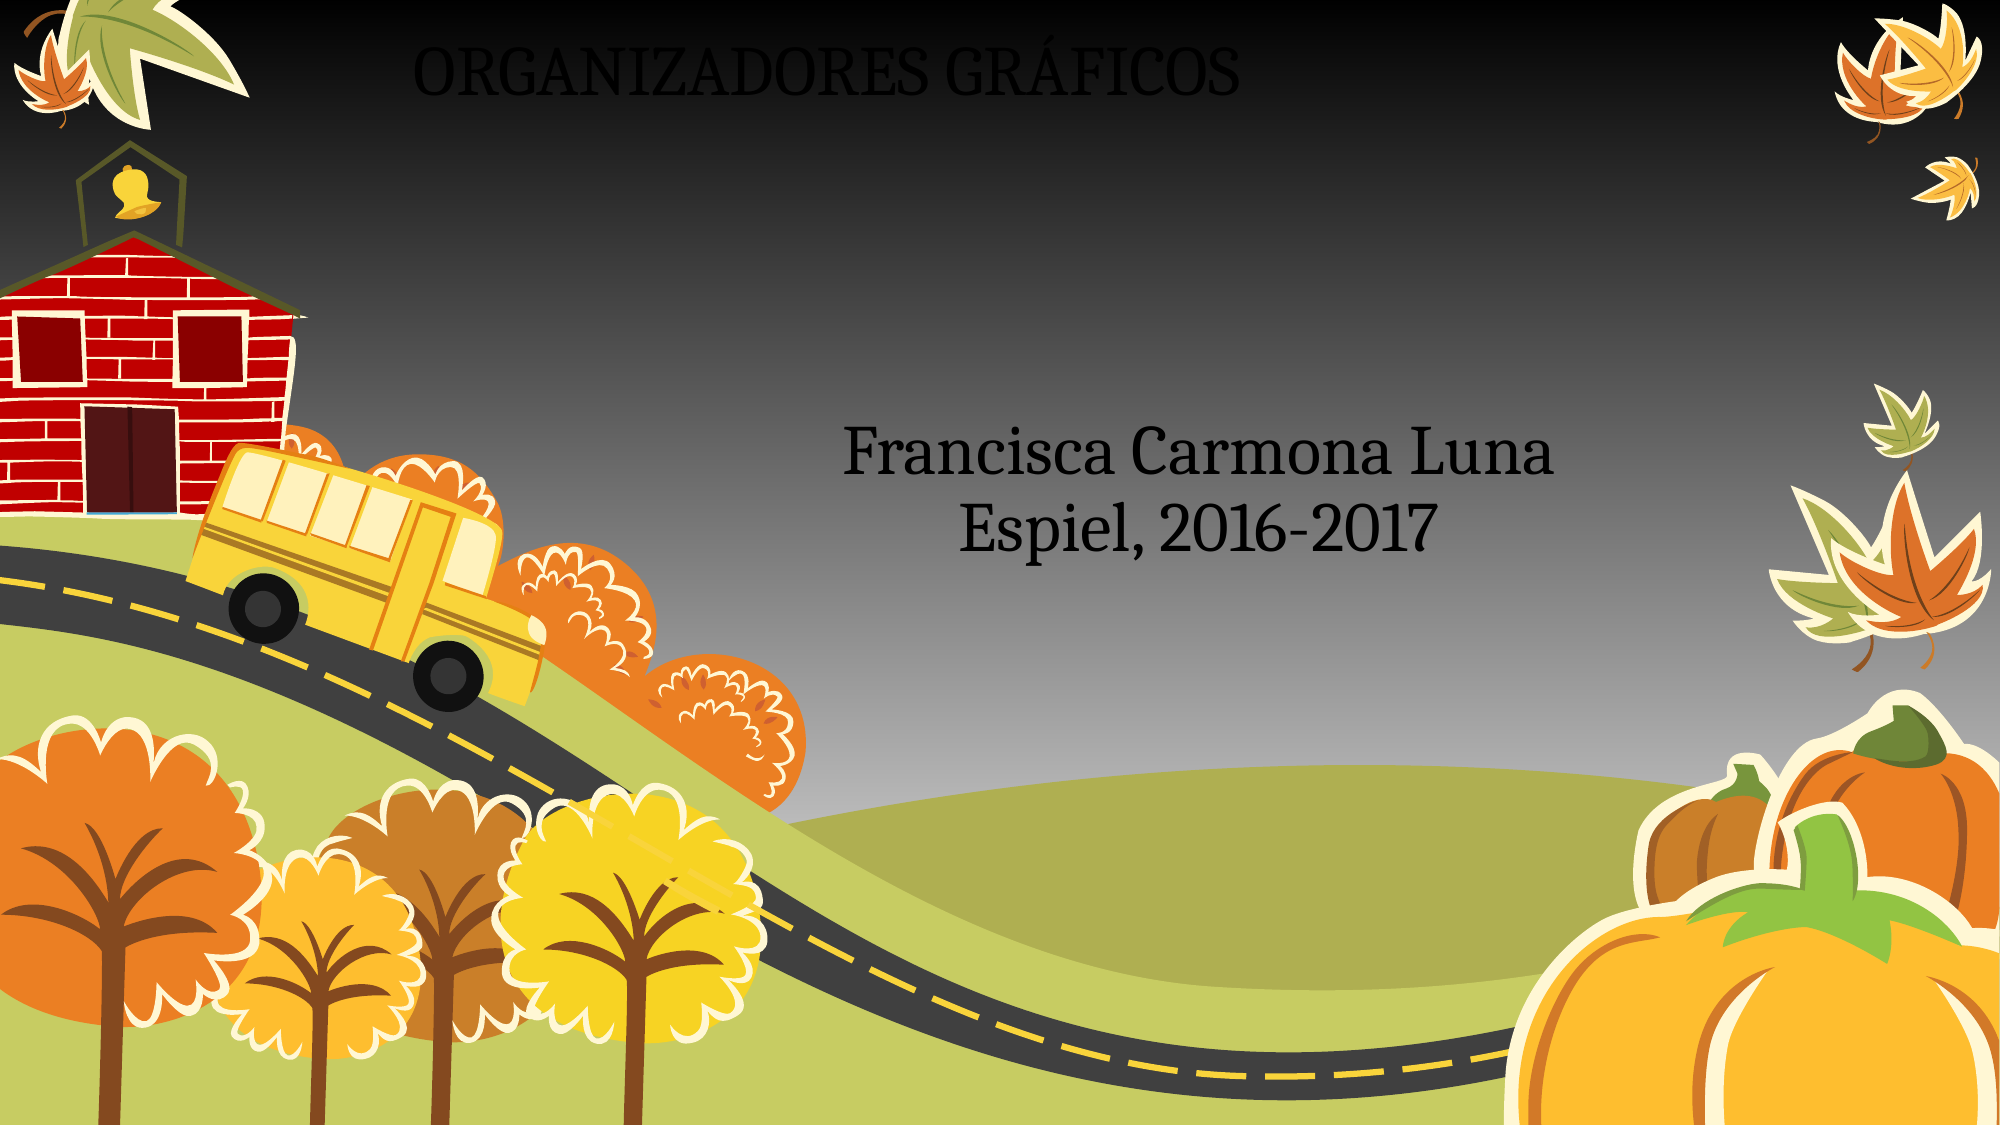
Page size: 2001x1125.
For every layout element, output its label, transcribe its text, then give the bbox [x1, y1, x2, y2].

subtitle Francisca Carmona Luna Espiel, 2016-2017 [632, 406, 1767, 697]
title ORGANIZADORES GRÁFICOS [399, 27, 1976, 399]
